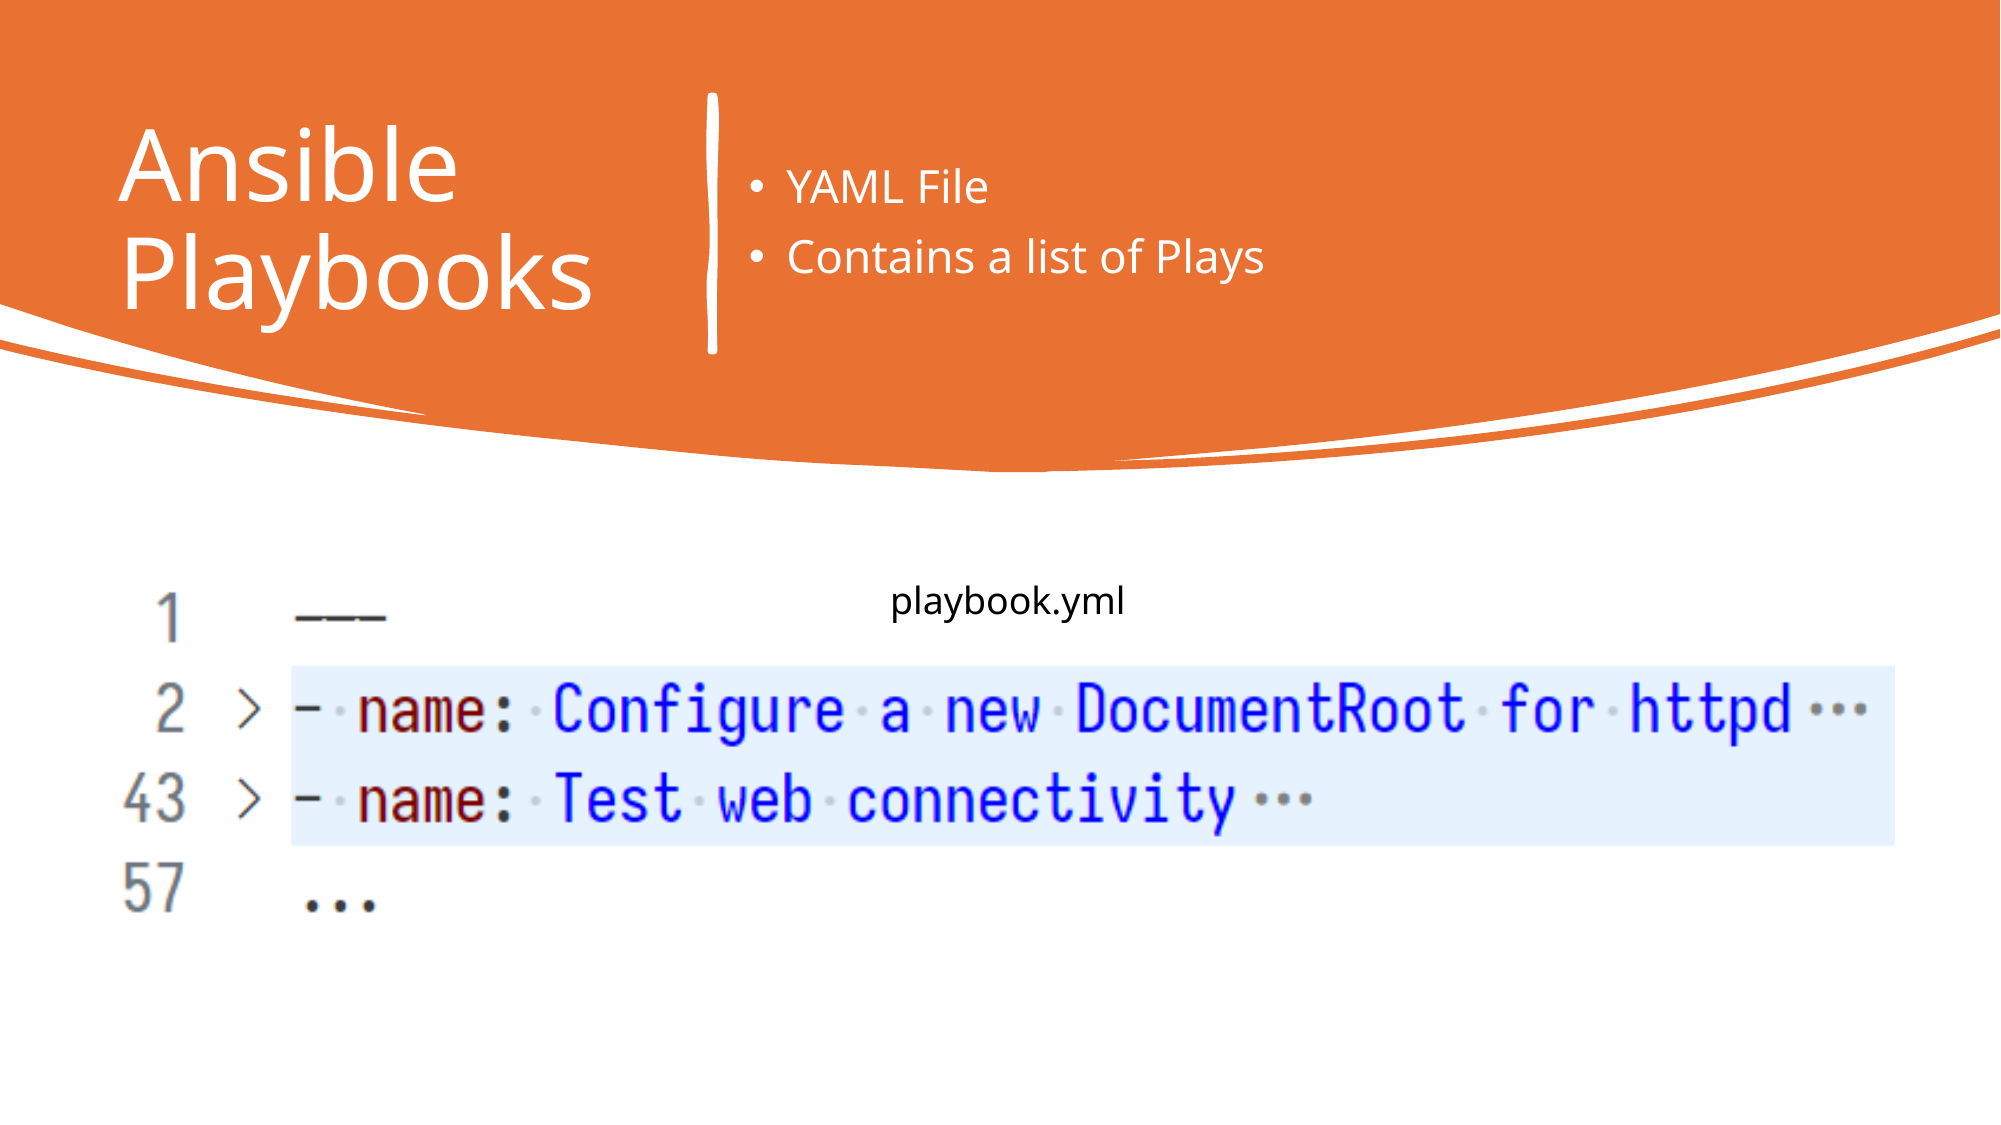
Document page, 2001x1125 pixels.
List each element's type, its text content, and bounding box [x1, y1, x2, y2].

picture [103, 579, 1895, 934]
title Ansible Playbooks [103, 103, 694, 344]
list YAML File Contains a list of Plays [733, 103, 1895, 344]
text_box playbook.yml [875, 569, 1141, 630]
text_box [0, 0, 2000, 473]
